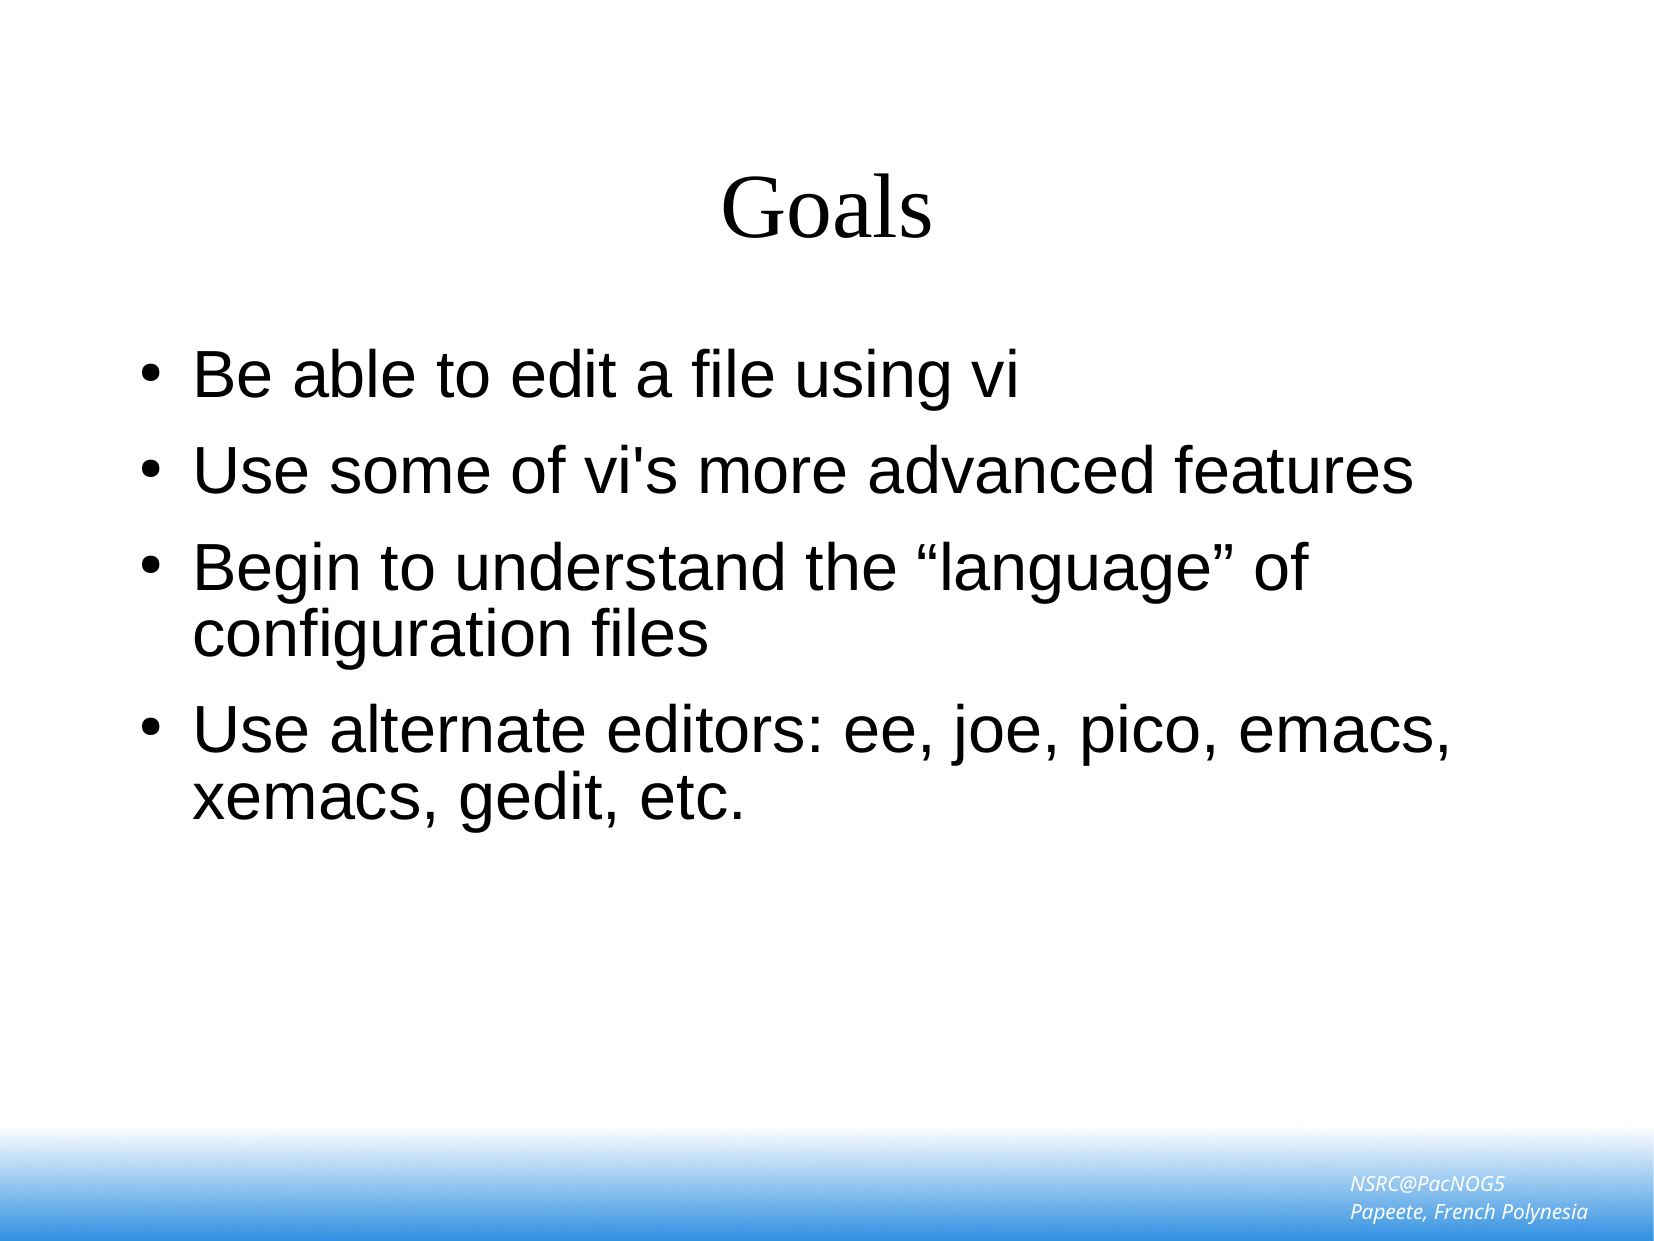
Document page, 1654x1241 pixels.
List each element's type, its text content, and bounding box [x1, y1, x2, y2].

list Be able to edit a file using vi Use some of vi's more advanced features Begin to understand the “language” of configuration files Use alternate editors: ee, joe, pico, emacs, xemacs, gedit, etc. [121, 344, 1534, 976]
title Goals [121, 102, 1534, 311]
picture [0, 1124, 1654, 1241]
